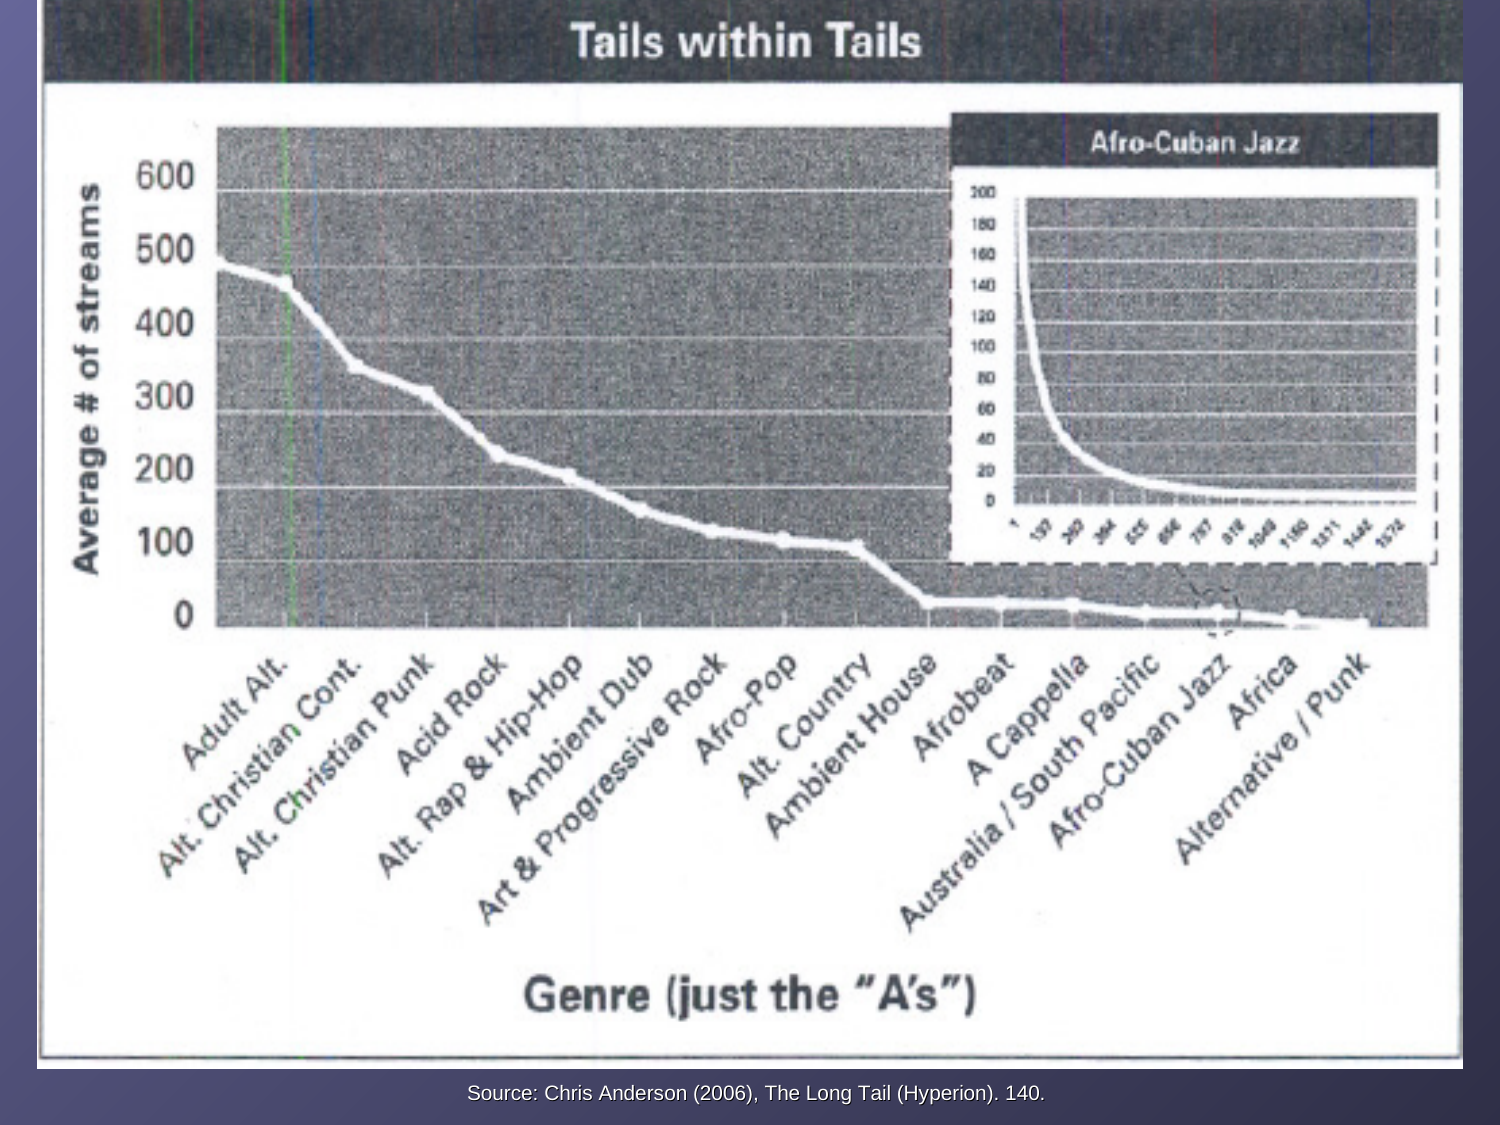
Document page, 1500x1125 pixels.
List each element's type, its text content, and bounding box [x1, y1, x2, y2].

text_box Source: Chris Anderson (2006), The Long Tail (Hyperion). 140. [237, 1072, 1276, 1113]
picture [37, 0, 1463, 1069]
